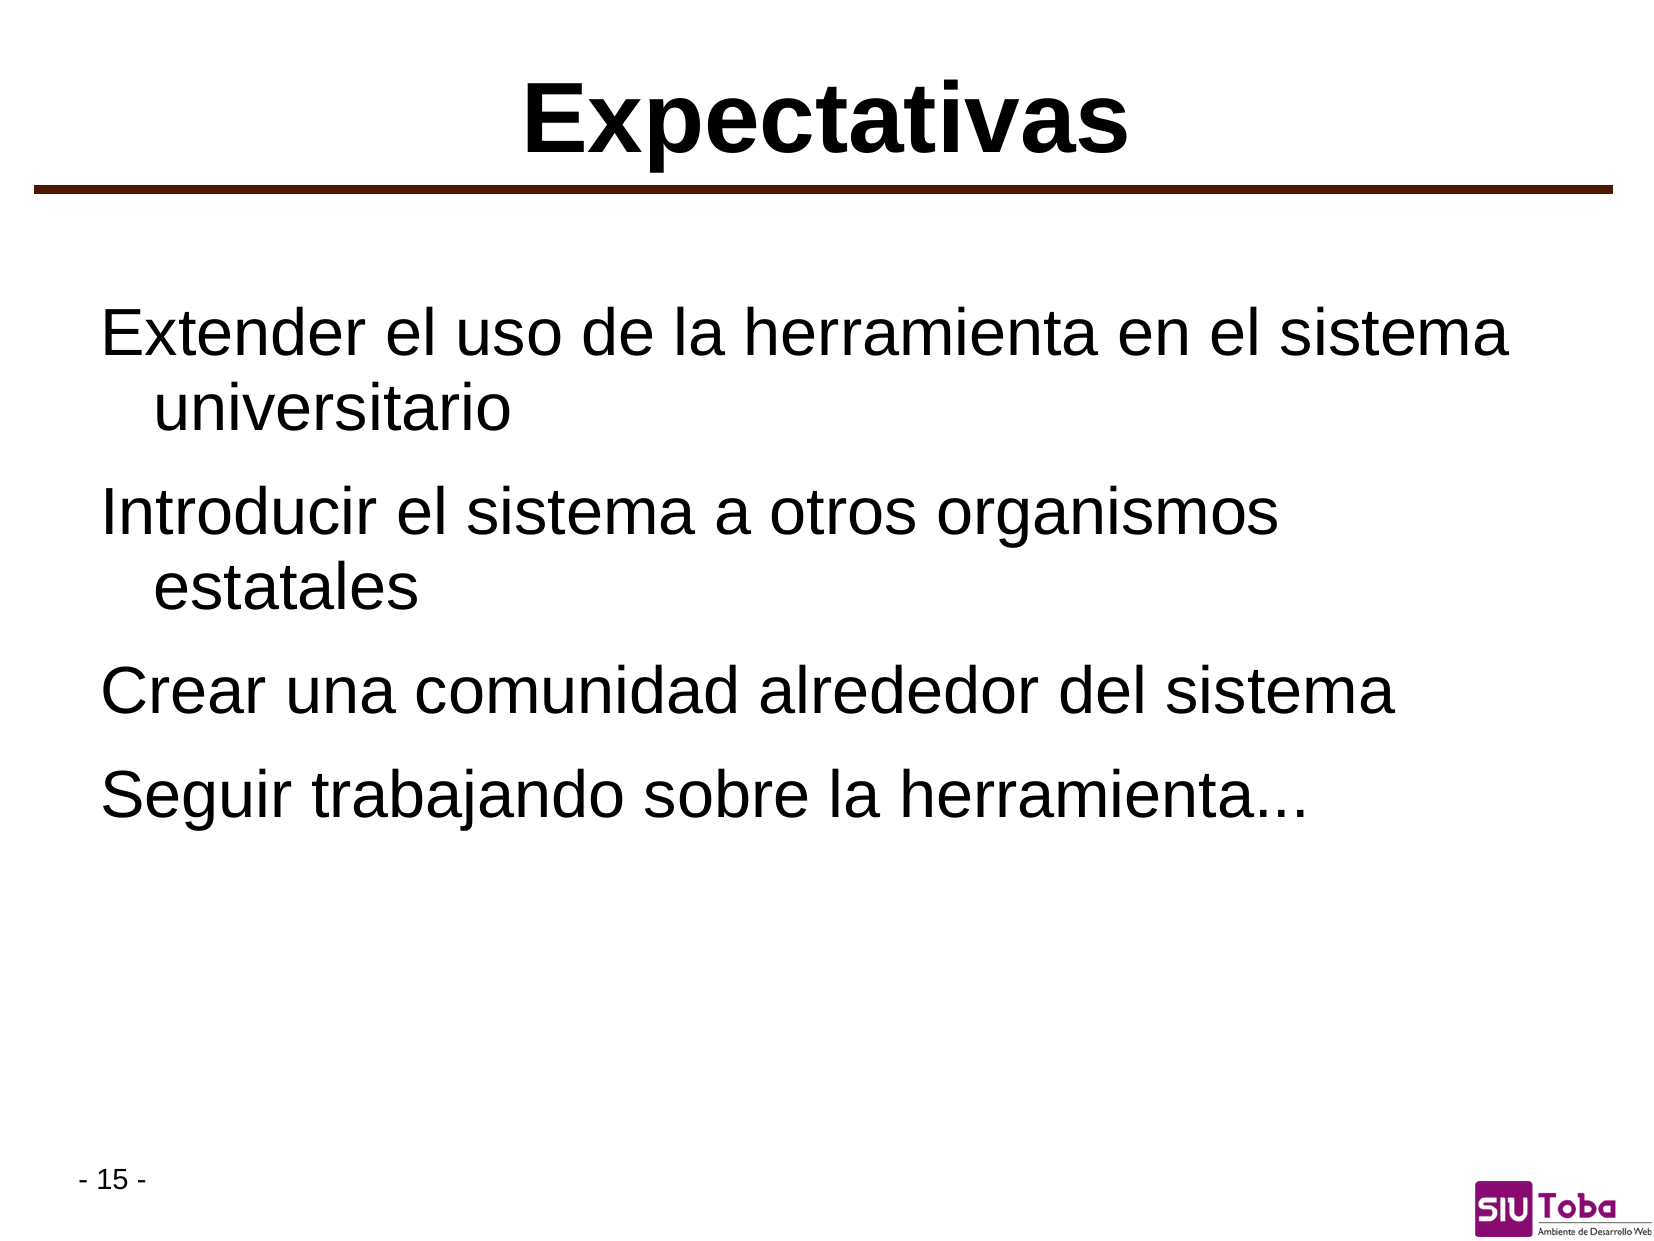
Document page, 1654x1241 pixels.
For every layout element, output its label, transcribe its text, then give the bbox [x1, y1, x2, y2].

list Extender el uso de la herramienta en el sistema universitario Introducir el sistema a otros organismos estatales Crear una comunidad alrededor del sistema Seguir trabajando sobre la herramienta... [82, 295, 1565, 1109]
picture [1475, 1181, 1652, 1237]
title Expectativas [58, 47, 1594, 188]
